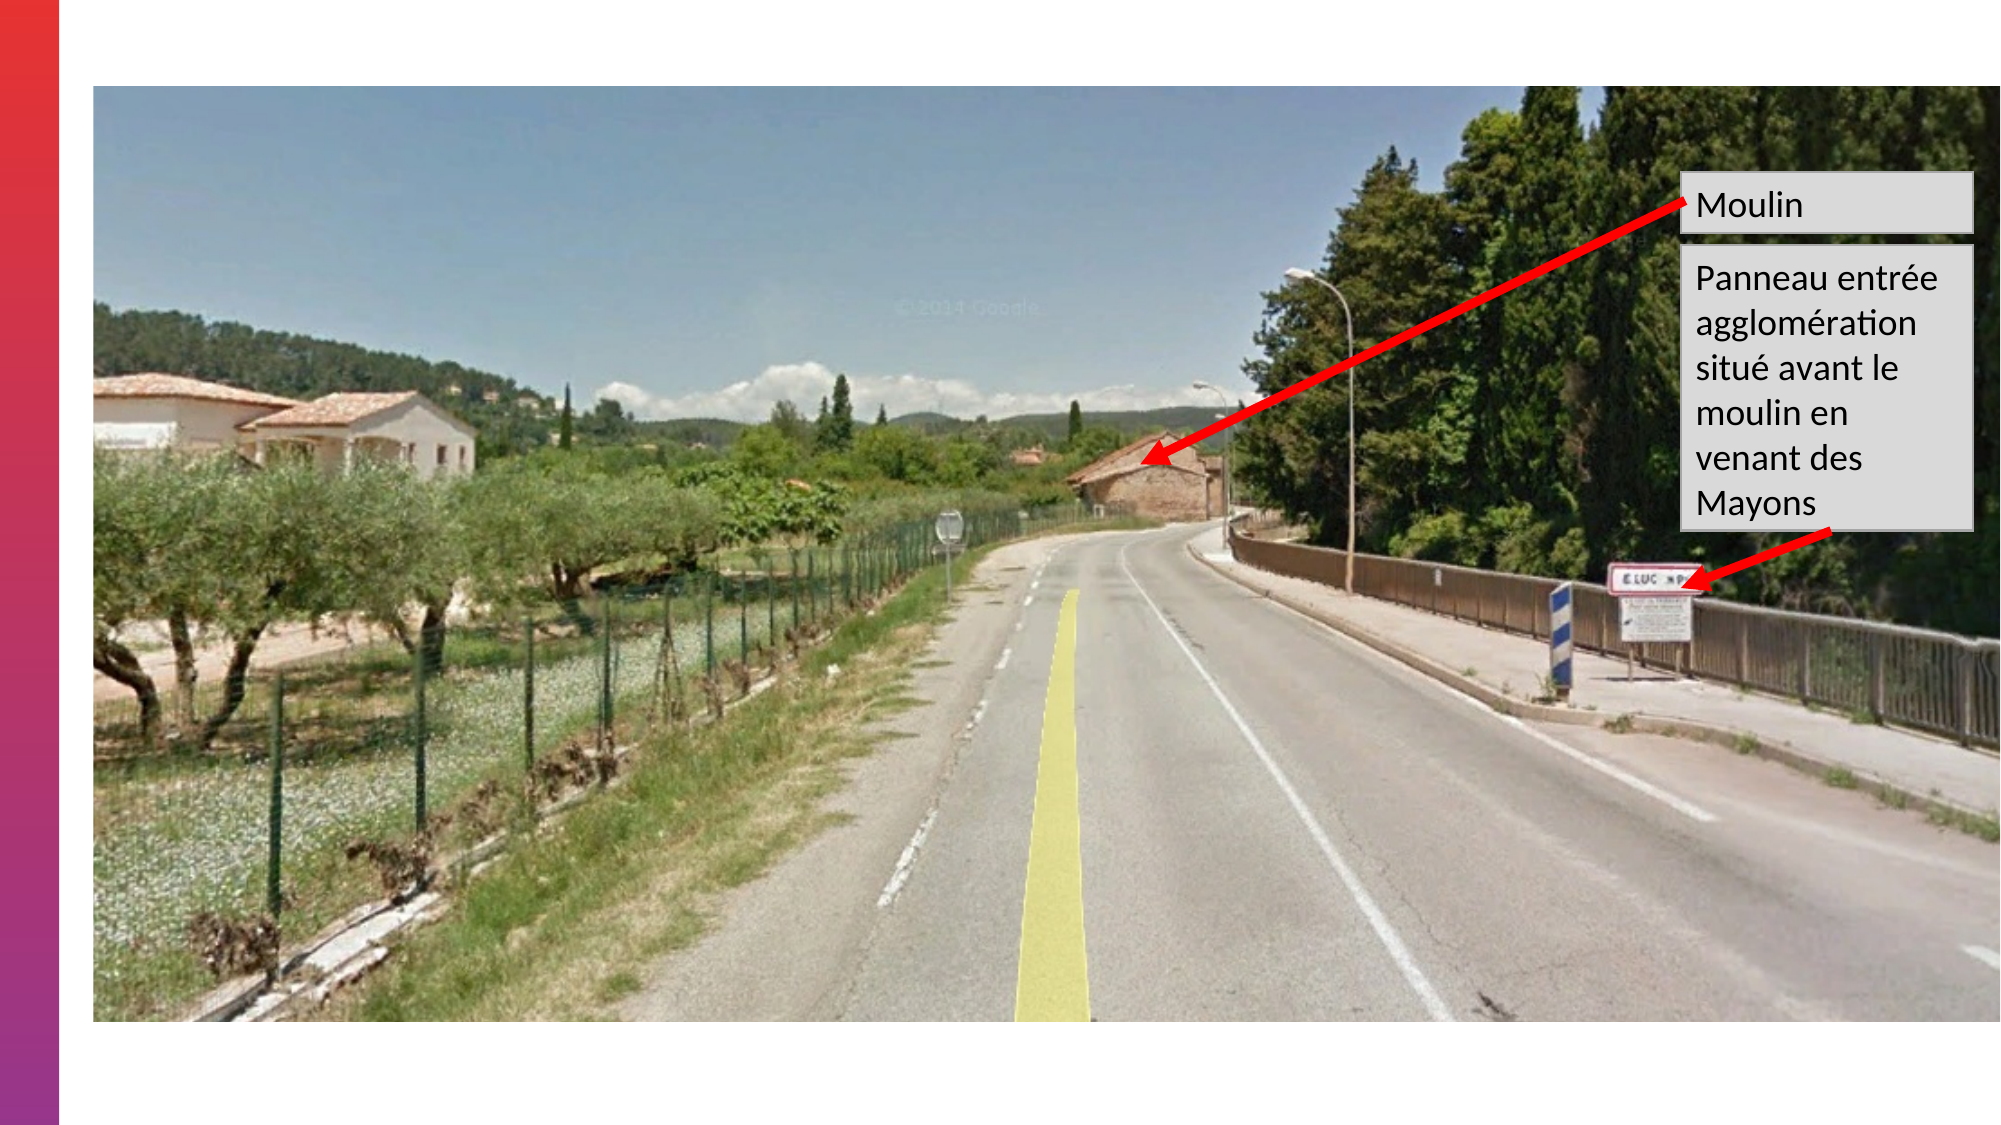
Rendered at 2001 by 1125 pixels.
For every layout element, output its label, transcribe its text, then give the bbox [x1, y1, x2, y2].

text_box Moulin [1680, 172, 1973, 233]
text_box Panneau entrée agglomération situé avant le moulin en venant des Mayons [1680, 245, 1973, 531]
picture [93, 86, 2001, 1022]
